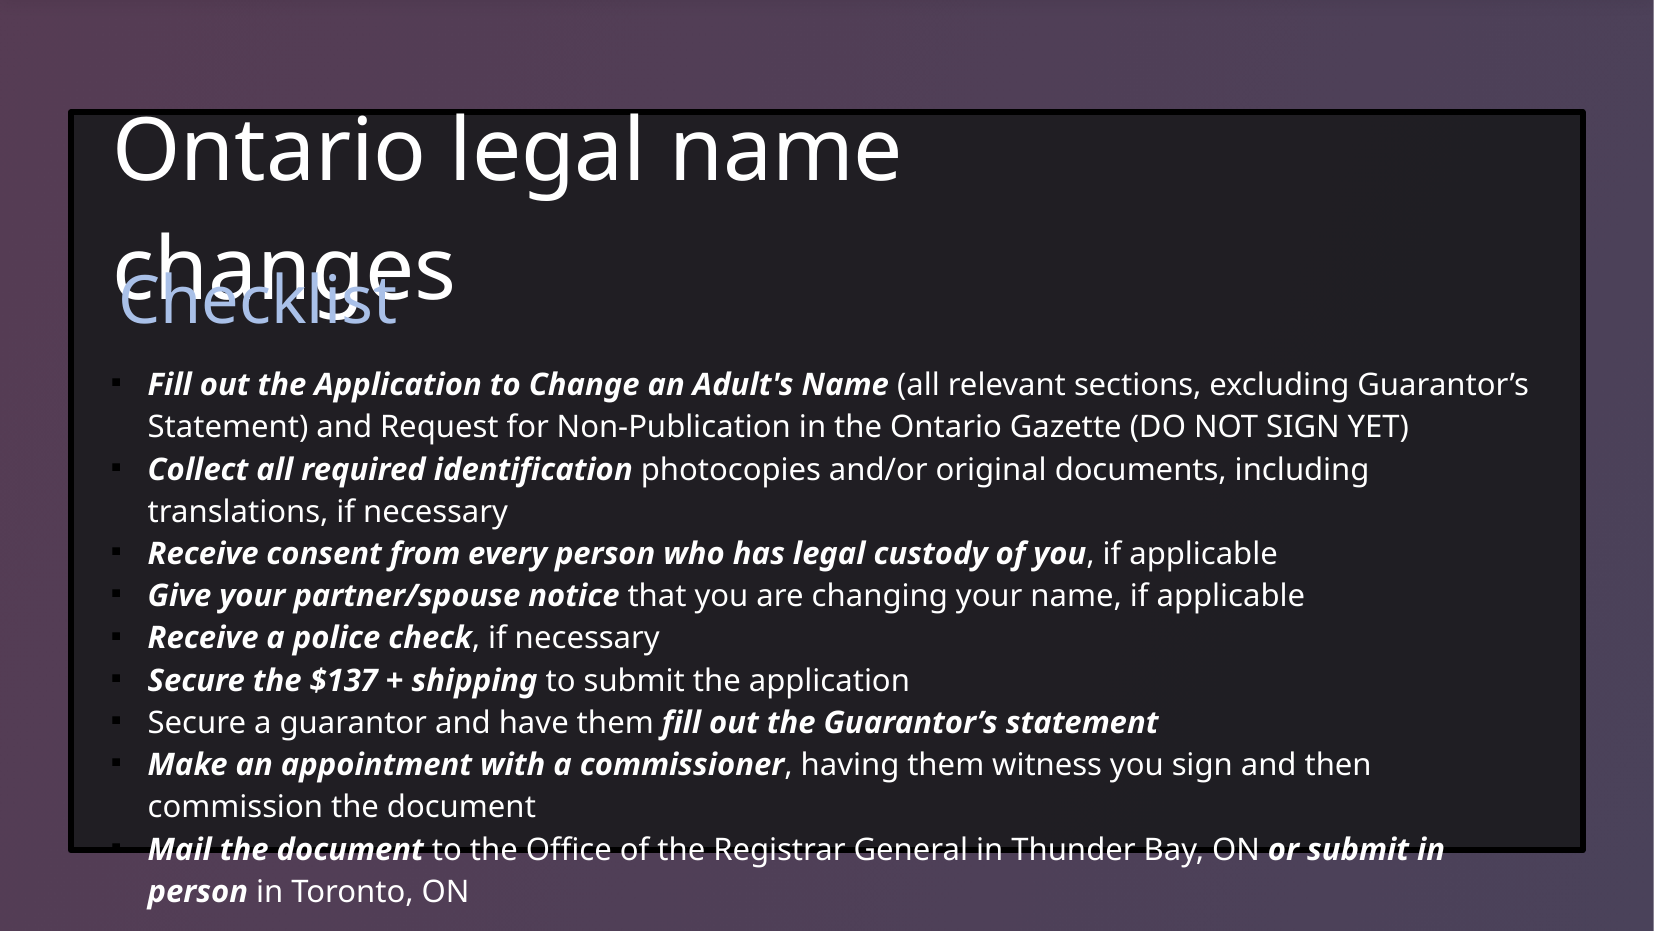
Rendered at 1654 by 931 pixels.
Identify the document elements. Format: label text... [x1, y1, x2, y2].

text_box [530, 840, 544, 851]
text_box [898, 845, 907, 851]
text_box Fill out the Application to Change an Adult's Name (all relevant sections, excluding Guarantor’s Statement) and Request for Non-Publication in the Ontario Gazette (DO NOT SIGN YET) Collect all required identification photocopies and/or original documents, including translations, if necessary Receive consent from every person who has legal custody of you, if applicable Give your partner/spouse notice that you are changing your name, if applicable Receive a police check, if necessary Secure the $137 + shipping to submit the application Secure a guarantor and have them fill out the Guarantor’s statement Make an appointment with a commissioner, having them witness you sign and then commission the document Mail the document to the Office of the Registrar General in Thunder Bay, ON or submit in person in Toronto, ON [112, 362, 1536, 827]
title Ontario legal name changes [112, 153, 1223, 259]
text_box [673, 845, 682, 851]
text_box [505, 845, 513, 850]
text_box [448, 845, 457, 851]
picture [0, 0, 1654, 931]
text_box [1091, 845, 1100, 851]
text_box [624, 845, 633, 851]
text_box [989, 845, 998, 851]
text_box [692, 845, 700, 850]
text_box [755, 845, 764, 851]
text_box [1071, 845, 1080, 851]
text_box [1110, 845, 1118, 850]
text_box [1241, 842, 1247, 851]
text_box [70, 112, 1583, 851]
text_box [599, 845, 607, 850]
text_box [917, 845, 925, 850]
text_box [1033, 845, 1042, 851]
text_box [1149, 840, 1158, 847]
text_box [719, 840, 727, 848]
text_box [881, 845, 889, 850]
title Checklist [118, 251, 1099, 343]
text_box [1217, 840, 1231, 851]
text_box [486, 845, 495, 851]
text_box [737, 845, 745, 850]
